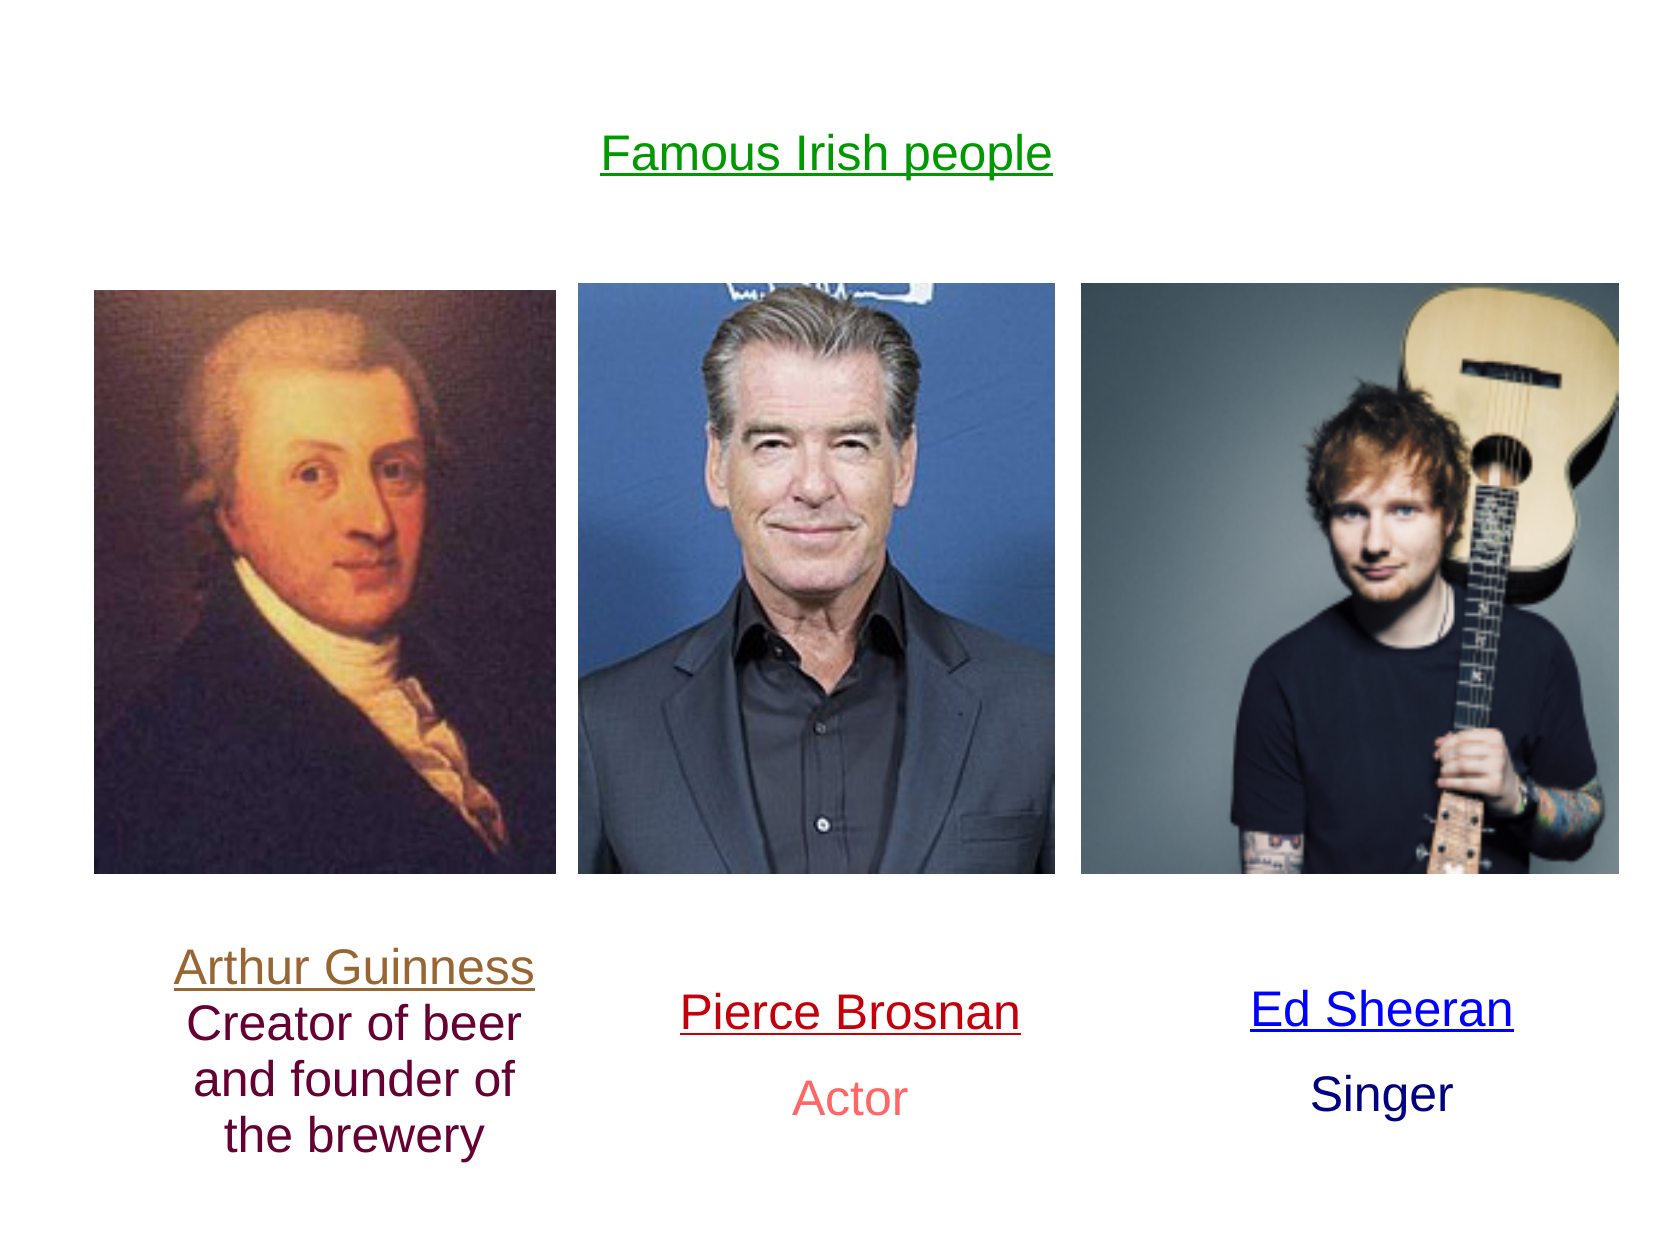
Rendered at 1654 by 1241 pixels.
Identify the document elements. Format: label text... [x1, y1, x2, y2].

picture [94, 290, 556, 874]
list Pierce Brosnan Actor [578, 928, 1052, 1182]
picture [578, 283, 1055, 875]
title Famous Irish people [82, 49, 1571, 257]
list Arthur Guinness Creator of beer and founder of the brewery [94, 911, 544, 1191]
picture [1081, 283, 1619, 875]
list Ed Sheeran Singer [1086, 933, 1607, 1170]
